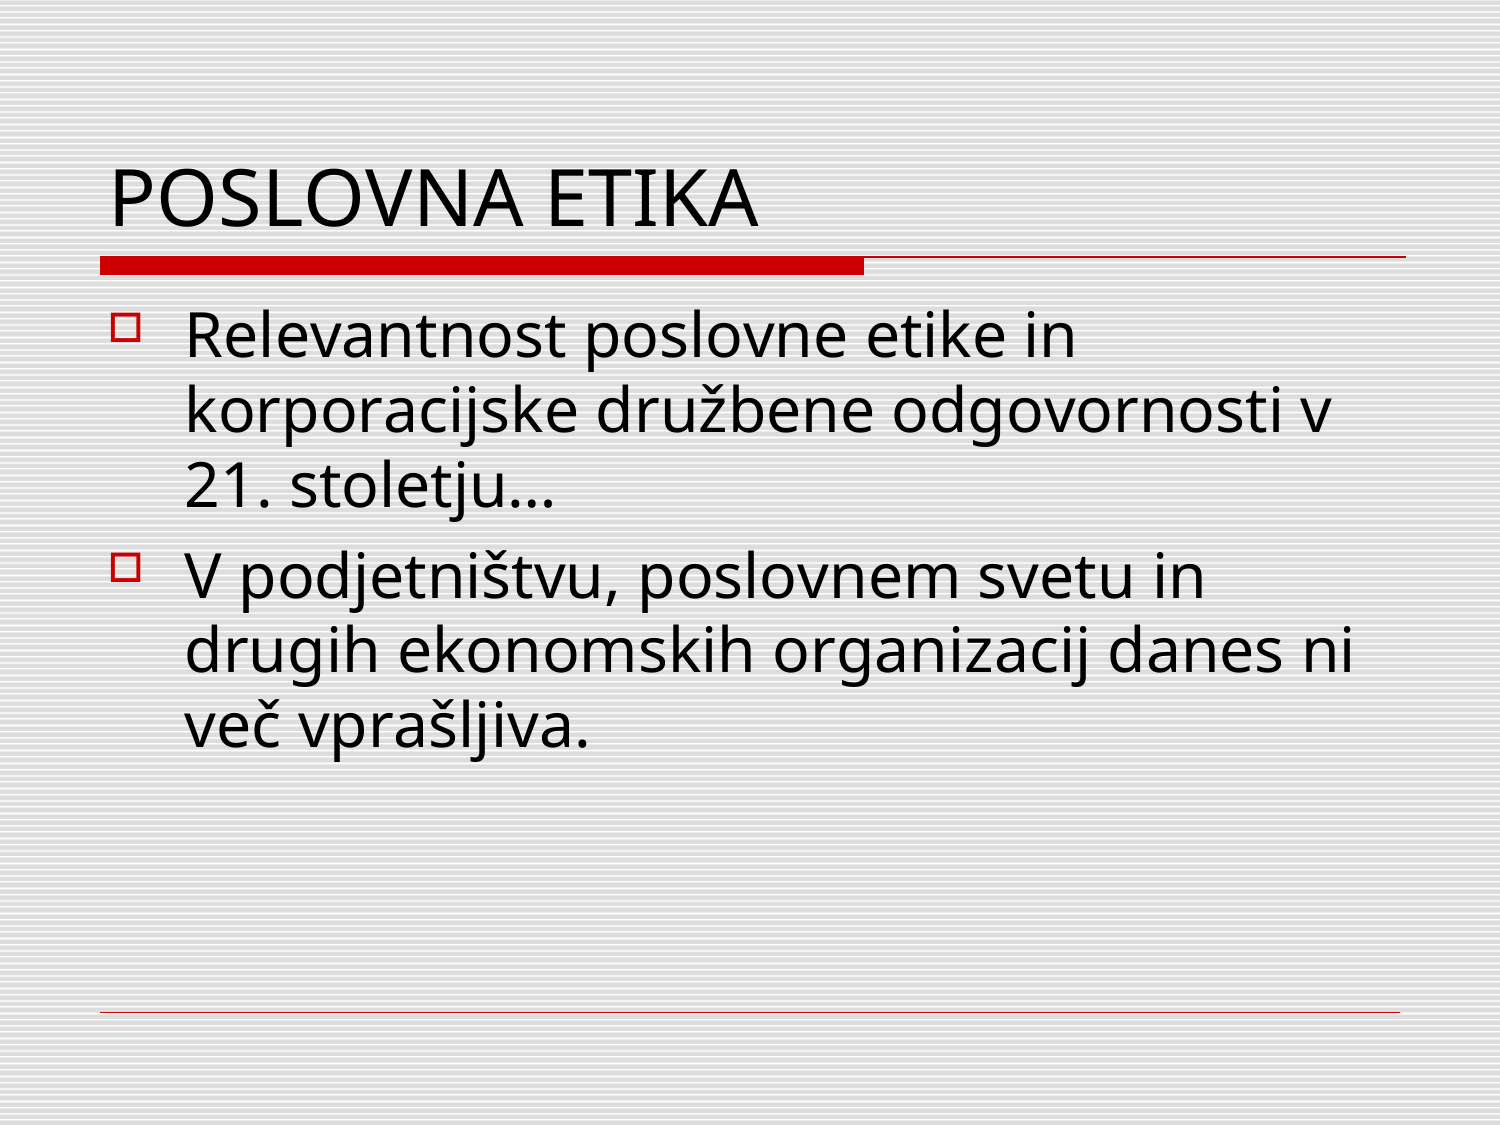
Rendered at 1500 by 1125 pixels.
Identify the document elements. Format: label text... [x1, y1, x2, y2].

picture [0, 0, 1500, 1125]
list Relevantnost poslovne etike in korporacijske družbene odgovornosti v 21. stoletju… V podjetništvu, poslovnem svetu in drugih ekonomskih organizacij danes ni več vprašljiva. [92, 287, 1406, 988]
title POSLOVNA ETIKA [94, 49, 1407, 250]
